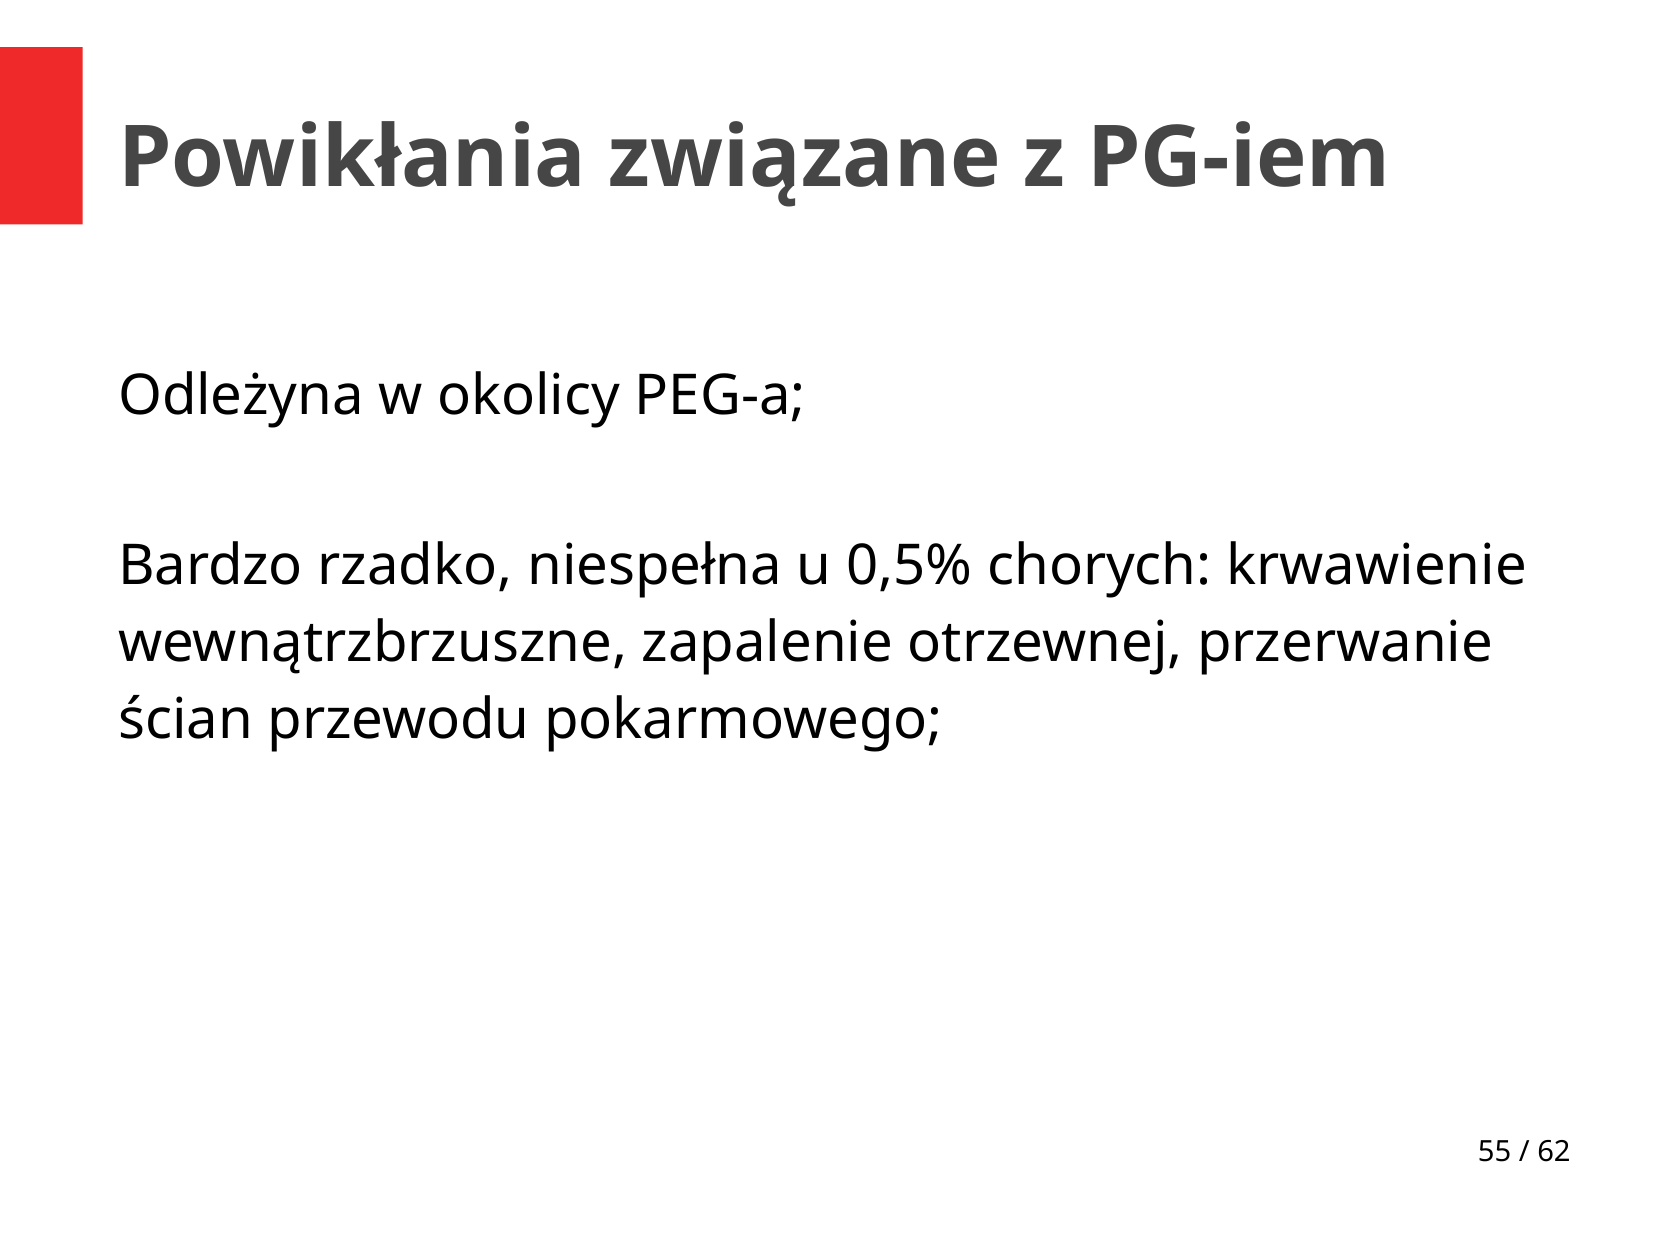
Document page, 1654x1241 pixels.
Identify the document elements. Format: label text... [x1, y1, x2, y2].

title Powikłania związane z PG-iem [118, 49, 1571, 257]
list Odleżyna w okolicy PEG-a; Bardzo rzadko, niespełna u 0,5% chorych: krwawienie wewnątrzbrzuszne, zapalenie otrzewnej, przerwanie ścian przewodu pokarmowego; [118, 354, 1536, 1074]
